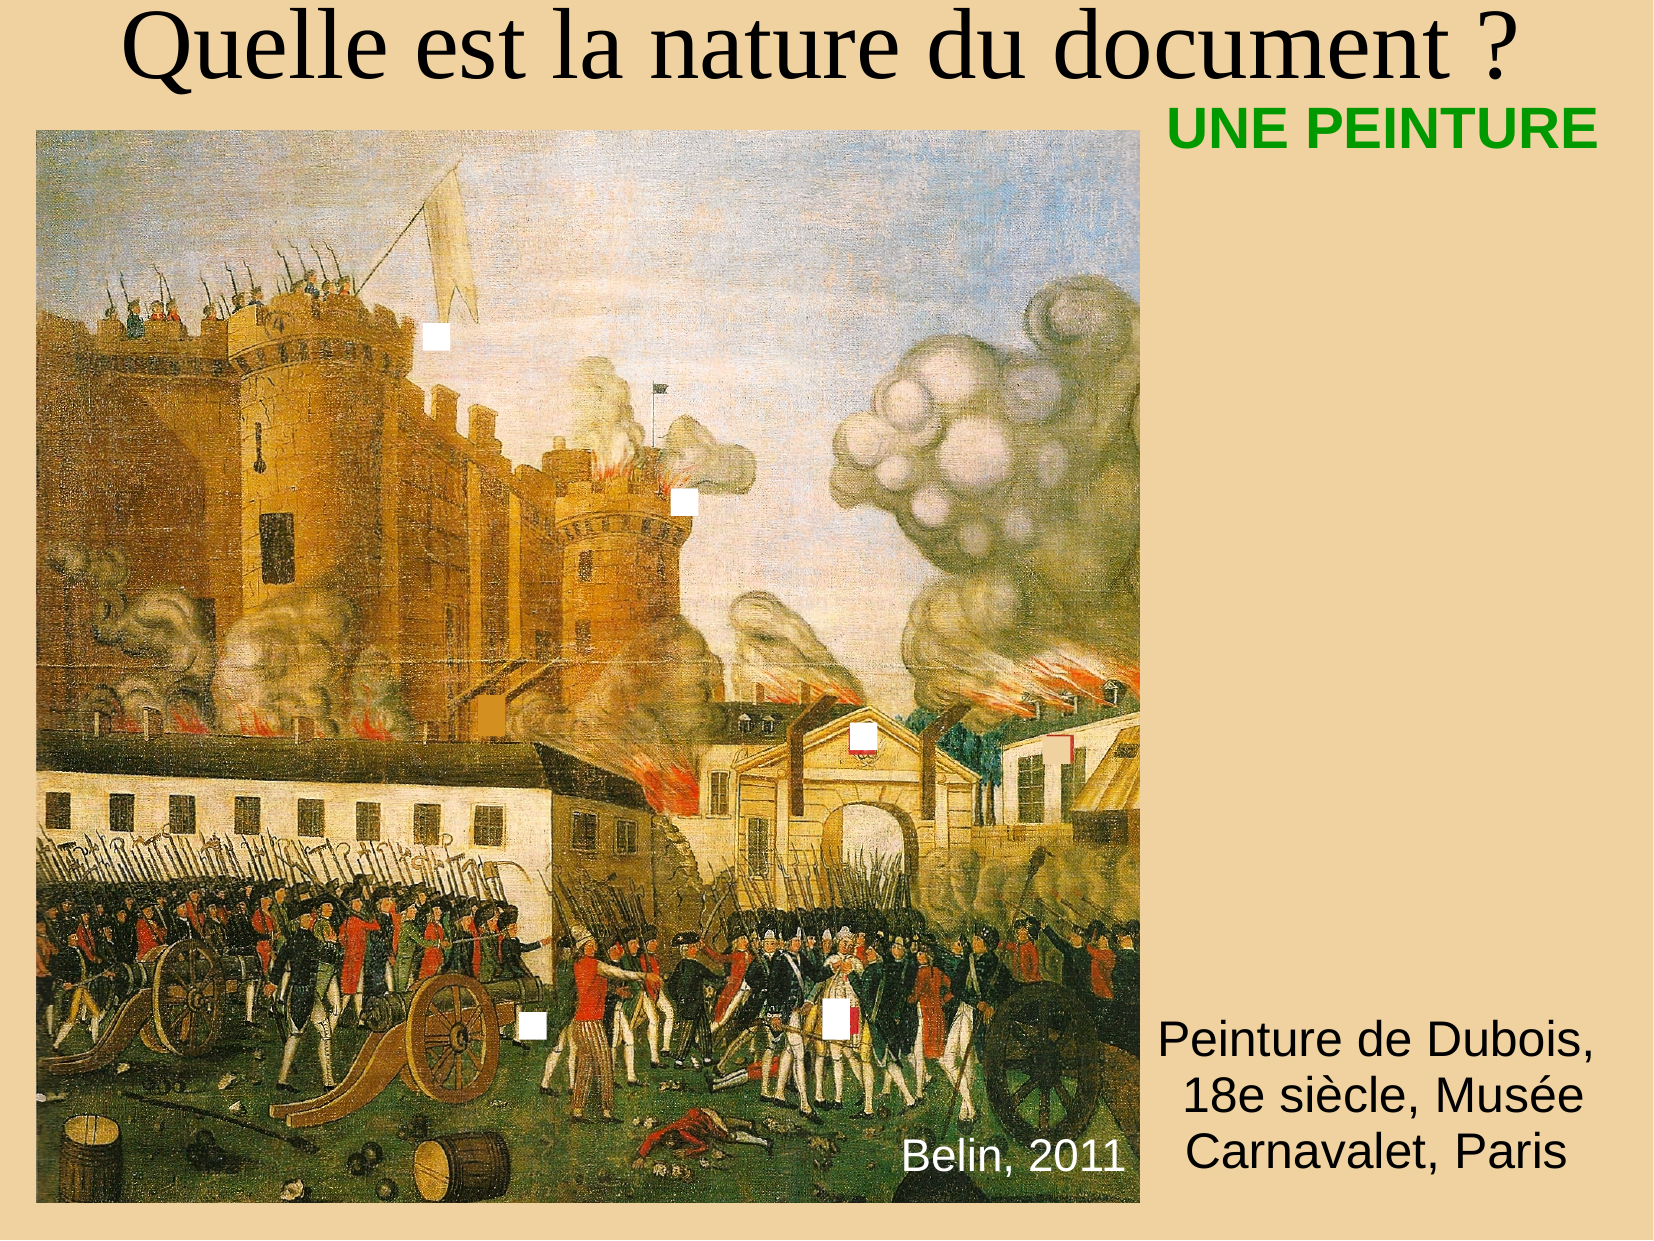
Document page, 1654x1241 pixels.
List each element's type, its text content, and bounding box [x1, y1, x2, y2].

text_box [1042, 736, 1071, 764]
text_box [422, 323, 451, 351]
text_box [822, 998, 850, 1040]
title Quelle est la nature du document ? [76, 0, 1565, 148]
text_box Belin, 2011 [885, 1122, 1152, 1188]
text_box [849, 722, 878, 751]
text_box UNE PEINTURE [1151, 88, 1625, 170]
text_box [670, 488, 699, 516]
text_box [519, 1012, 547, 1040]
picture [36, 130, 1140, 1203]
text_box Peinture de Dubois, 18e siècle, Musée Carnavalet, Paris [1142, 1003, 1625, 1219]
text_box [477, 695, 506, 737]
